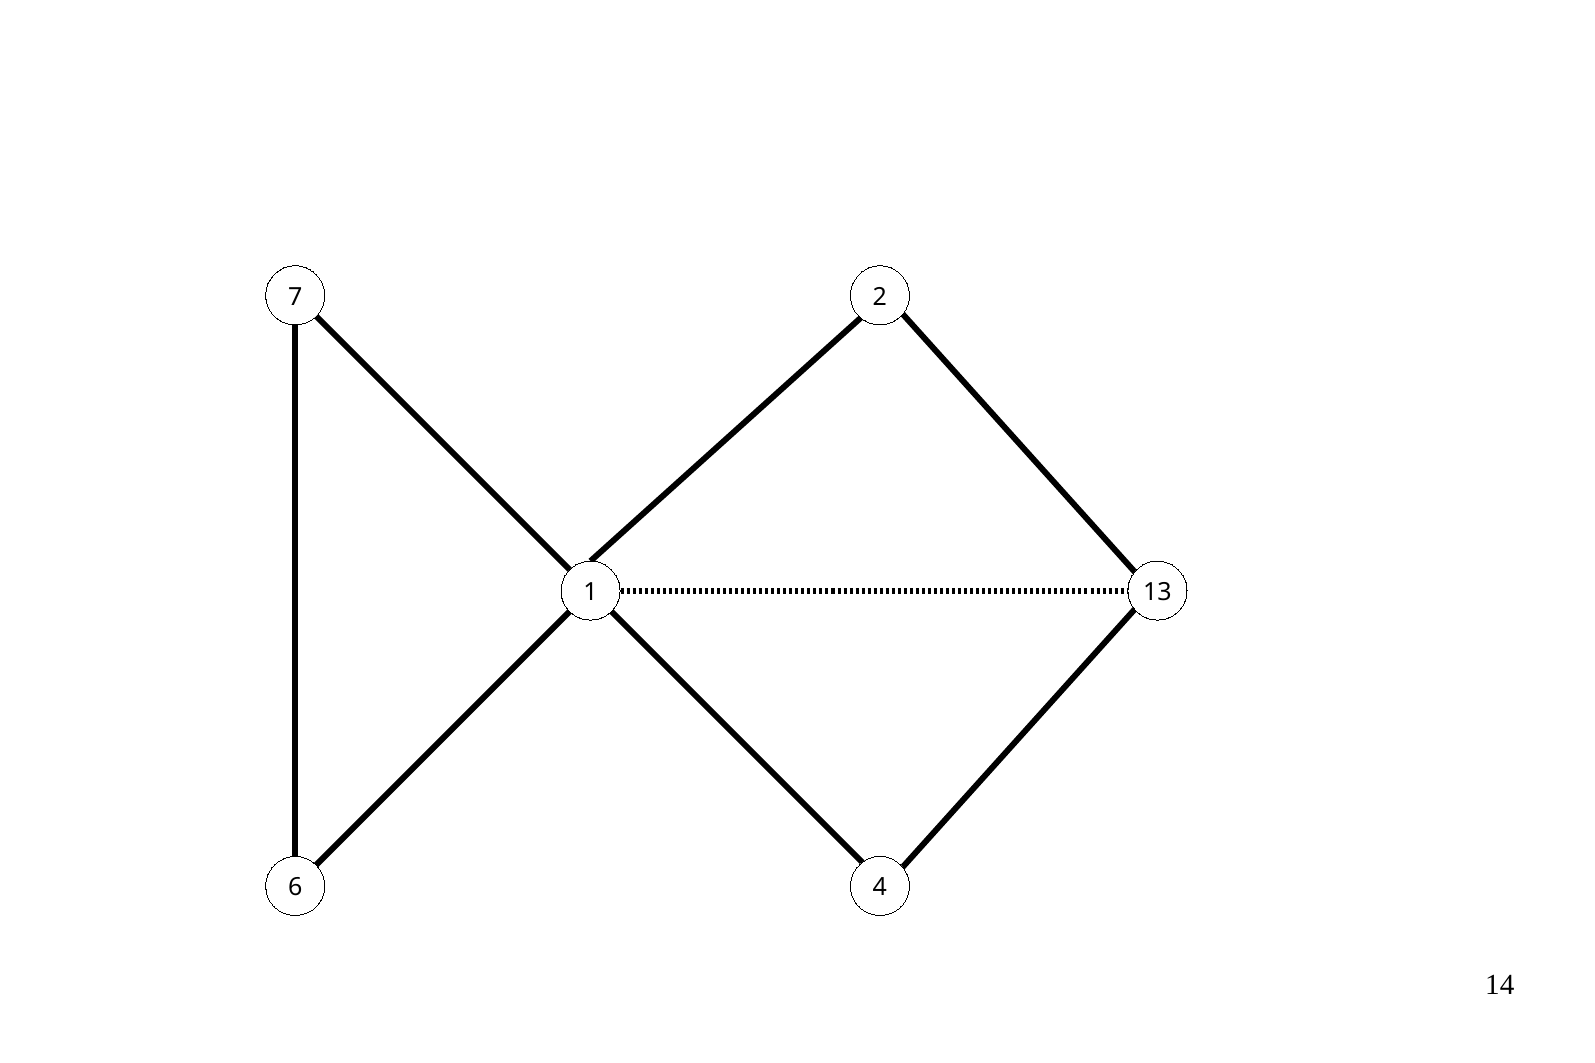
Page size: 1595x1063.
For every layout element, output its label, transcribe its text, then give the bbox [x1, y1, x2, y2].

text_box 1 [561, 561, 621, 621]
text_box 4 [850, 856, 910, 916]
text_box 6 [265, 856, 325, 916]
text_box 2 [850, 265, 910, 325]
text_box 7 [265, 265, 325, 325]
text_box 13 [1127, 561, 1188, 621]
